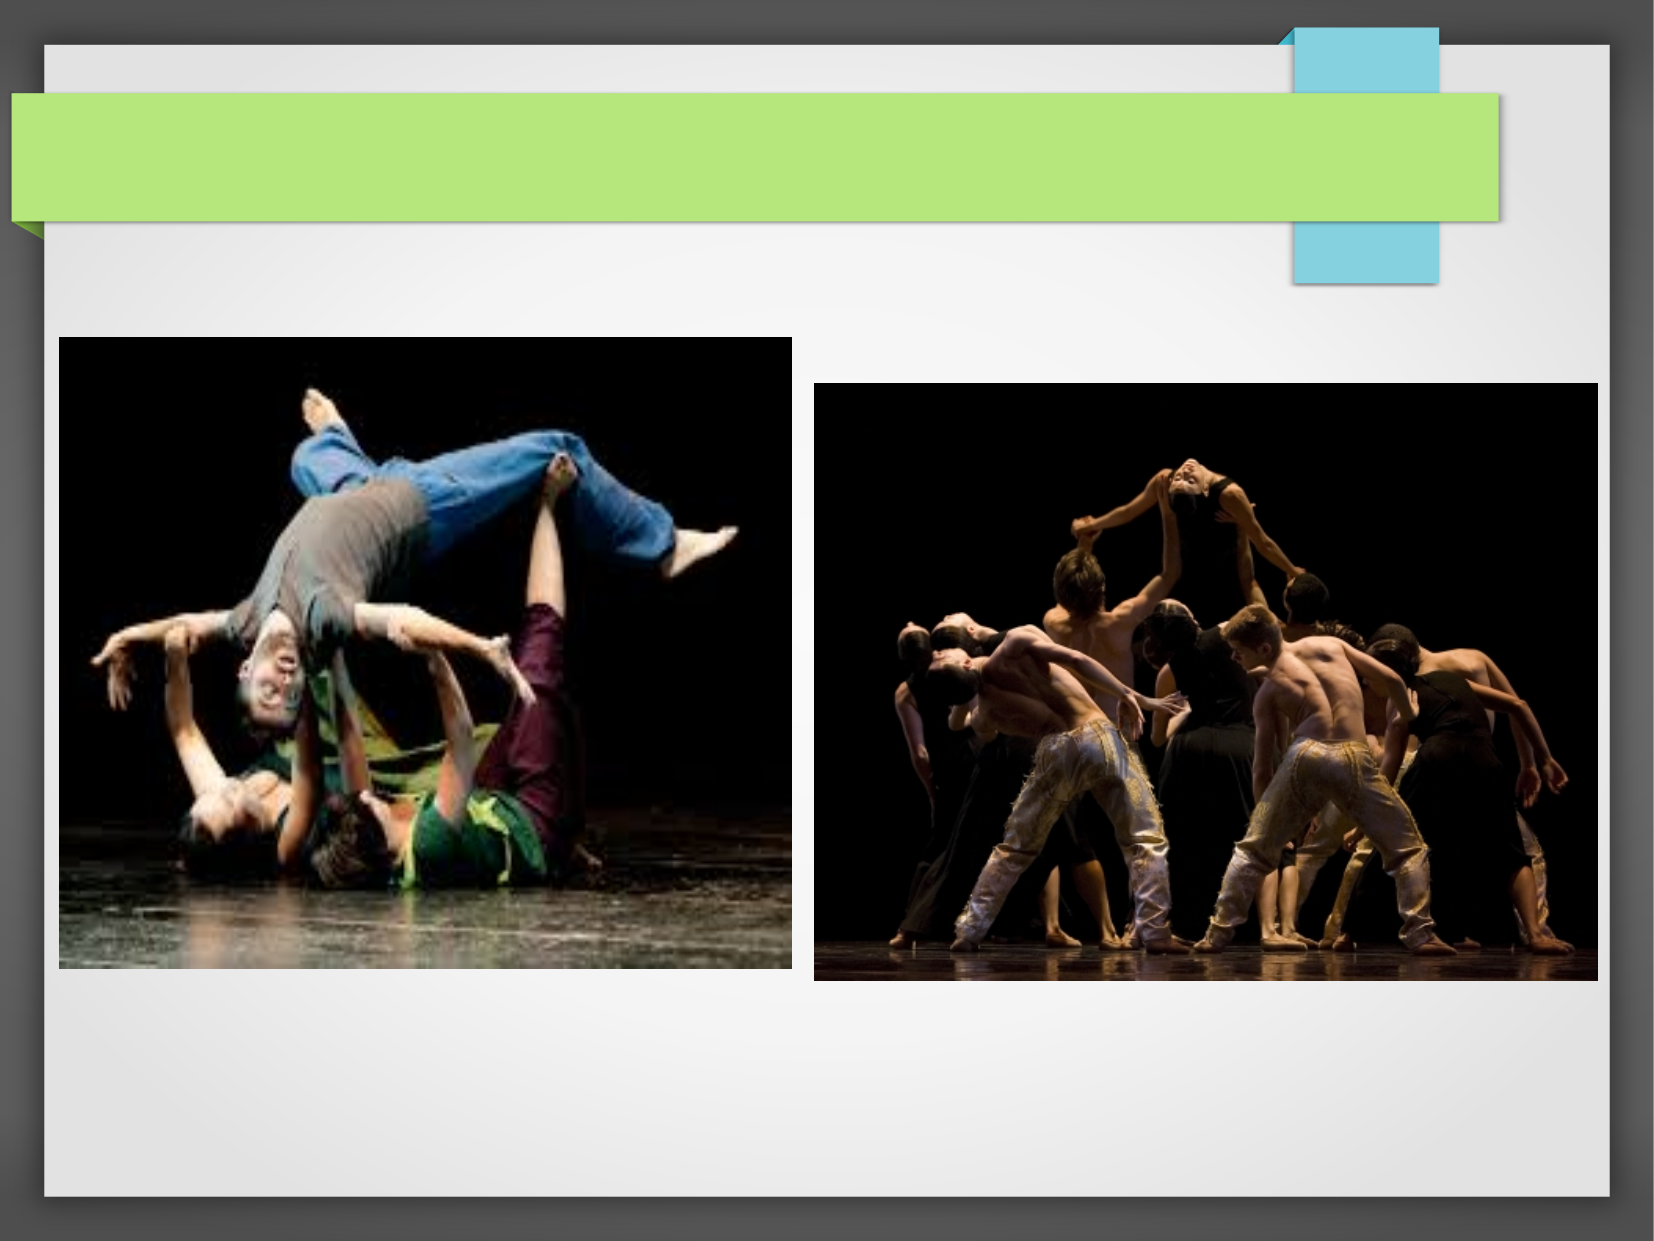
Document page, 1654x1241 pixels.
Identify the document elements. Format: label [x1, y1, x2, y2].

picture [59, 337, 792, 969]
picture [814, 383, 1598, 981]
